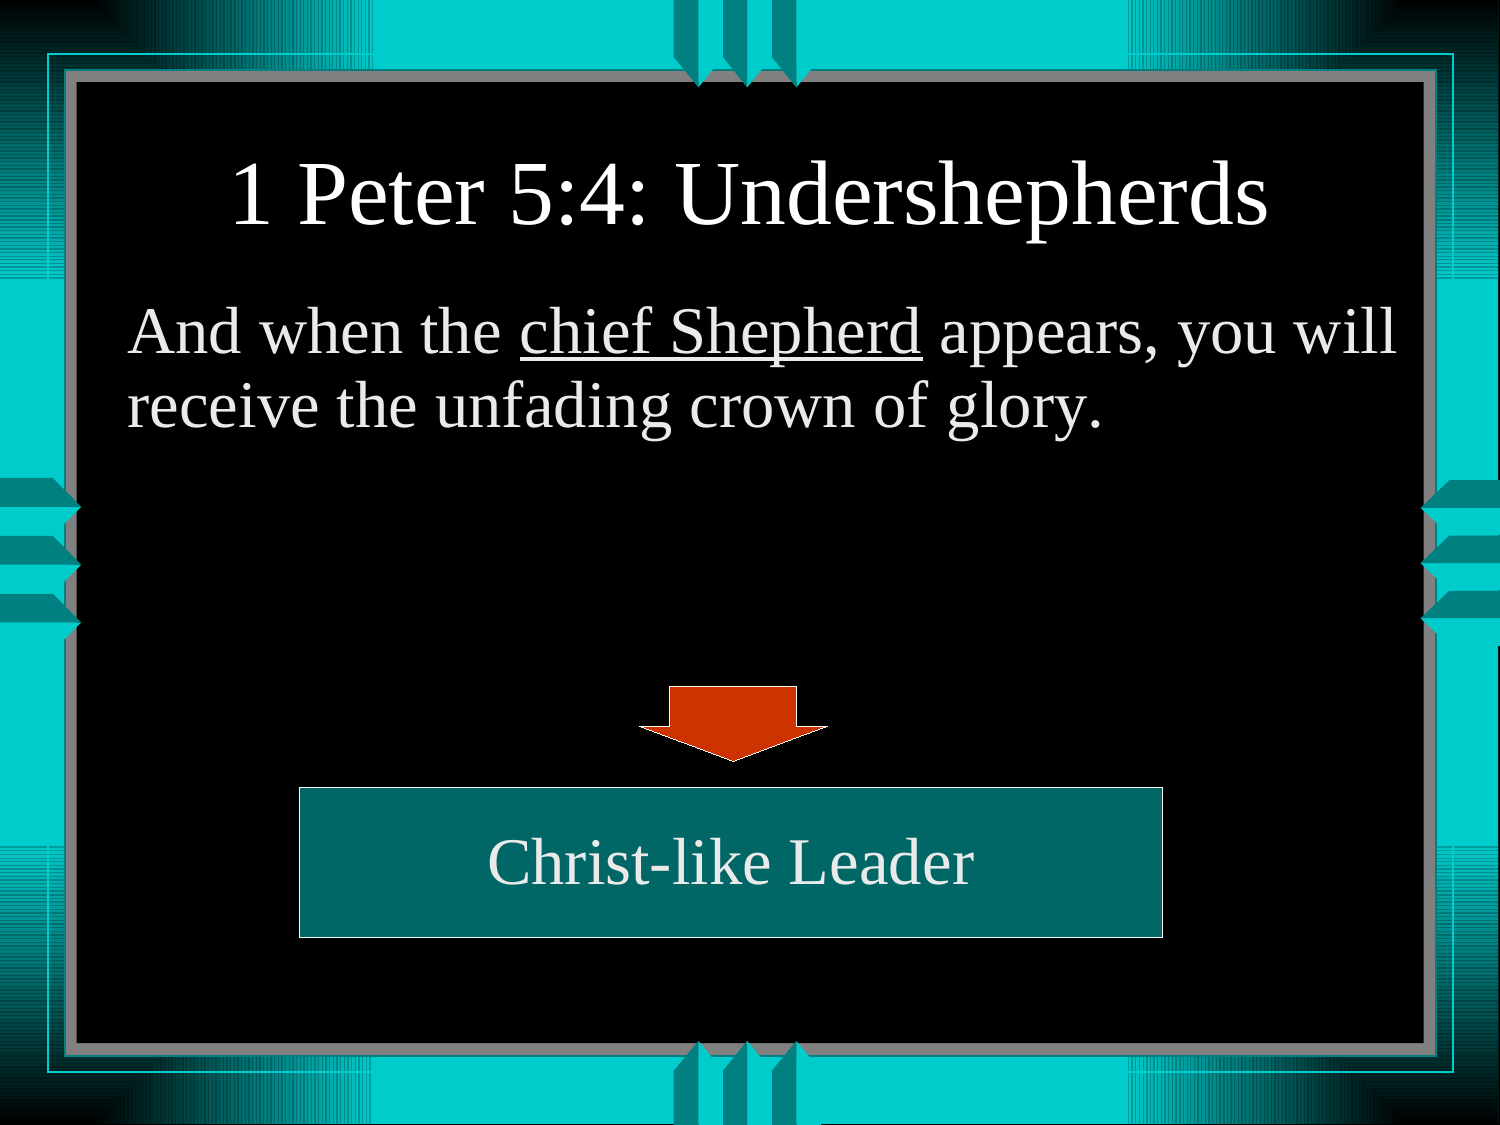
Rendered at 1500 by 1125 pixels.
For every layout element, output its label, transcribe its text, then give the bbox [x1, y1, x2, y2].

title 1 Peter 5:4: Undershepherds [112, 99, 1388, 286]
text_box [639, 686, 828, 762]
text_box And when the chief Shepherd appears, you will receive the unfading crown of glory. [112, 286, 1426, 679]
text_box Christ-like Leader [299, 787, 1163, 938]
